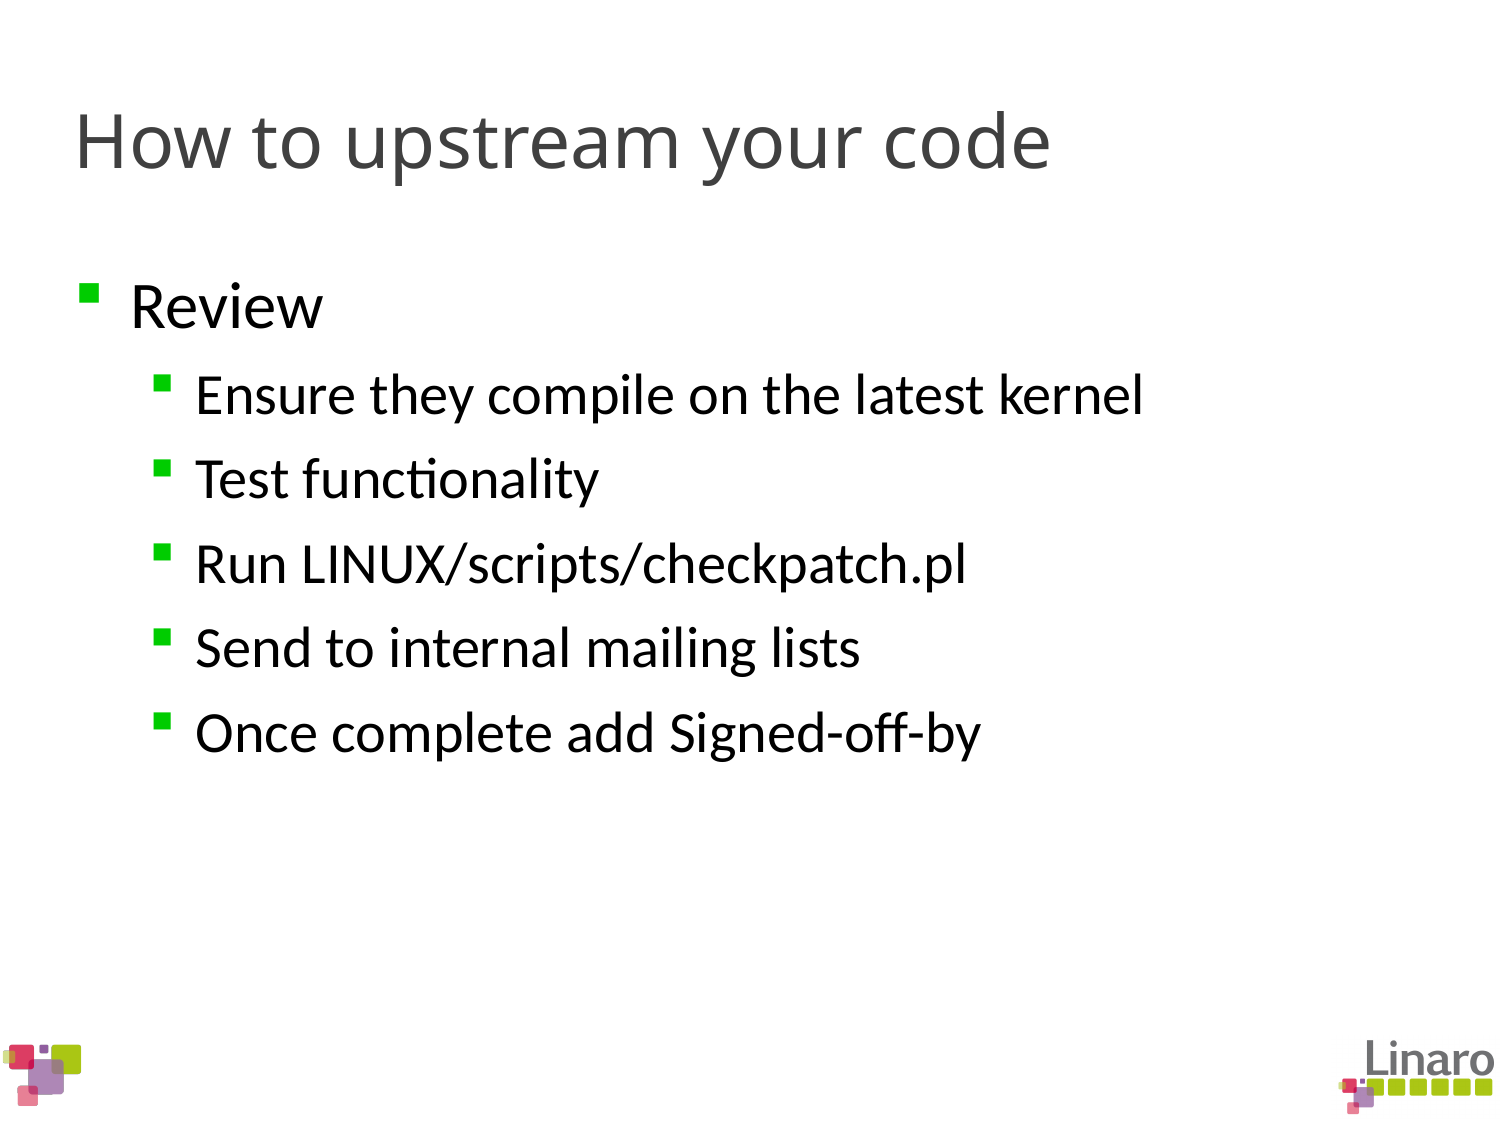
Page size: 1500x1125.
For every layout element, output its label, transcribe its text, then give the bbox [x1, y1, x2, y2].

picture [0, 1041, 84, 1125]
picture [1331, 1035, 1500, 1119]
title How to upstream your code [59, 40, 1410, 237]
list Review Ensure they compile on the latest kernel Test functionality Run LINUX/scripts/checkpatch.pl Send to internal mailing lists Once complete add Signed-off-by [59, 254, 1428, 1034]
